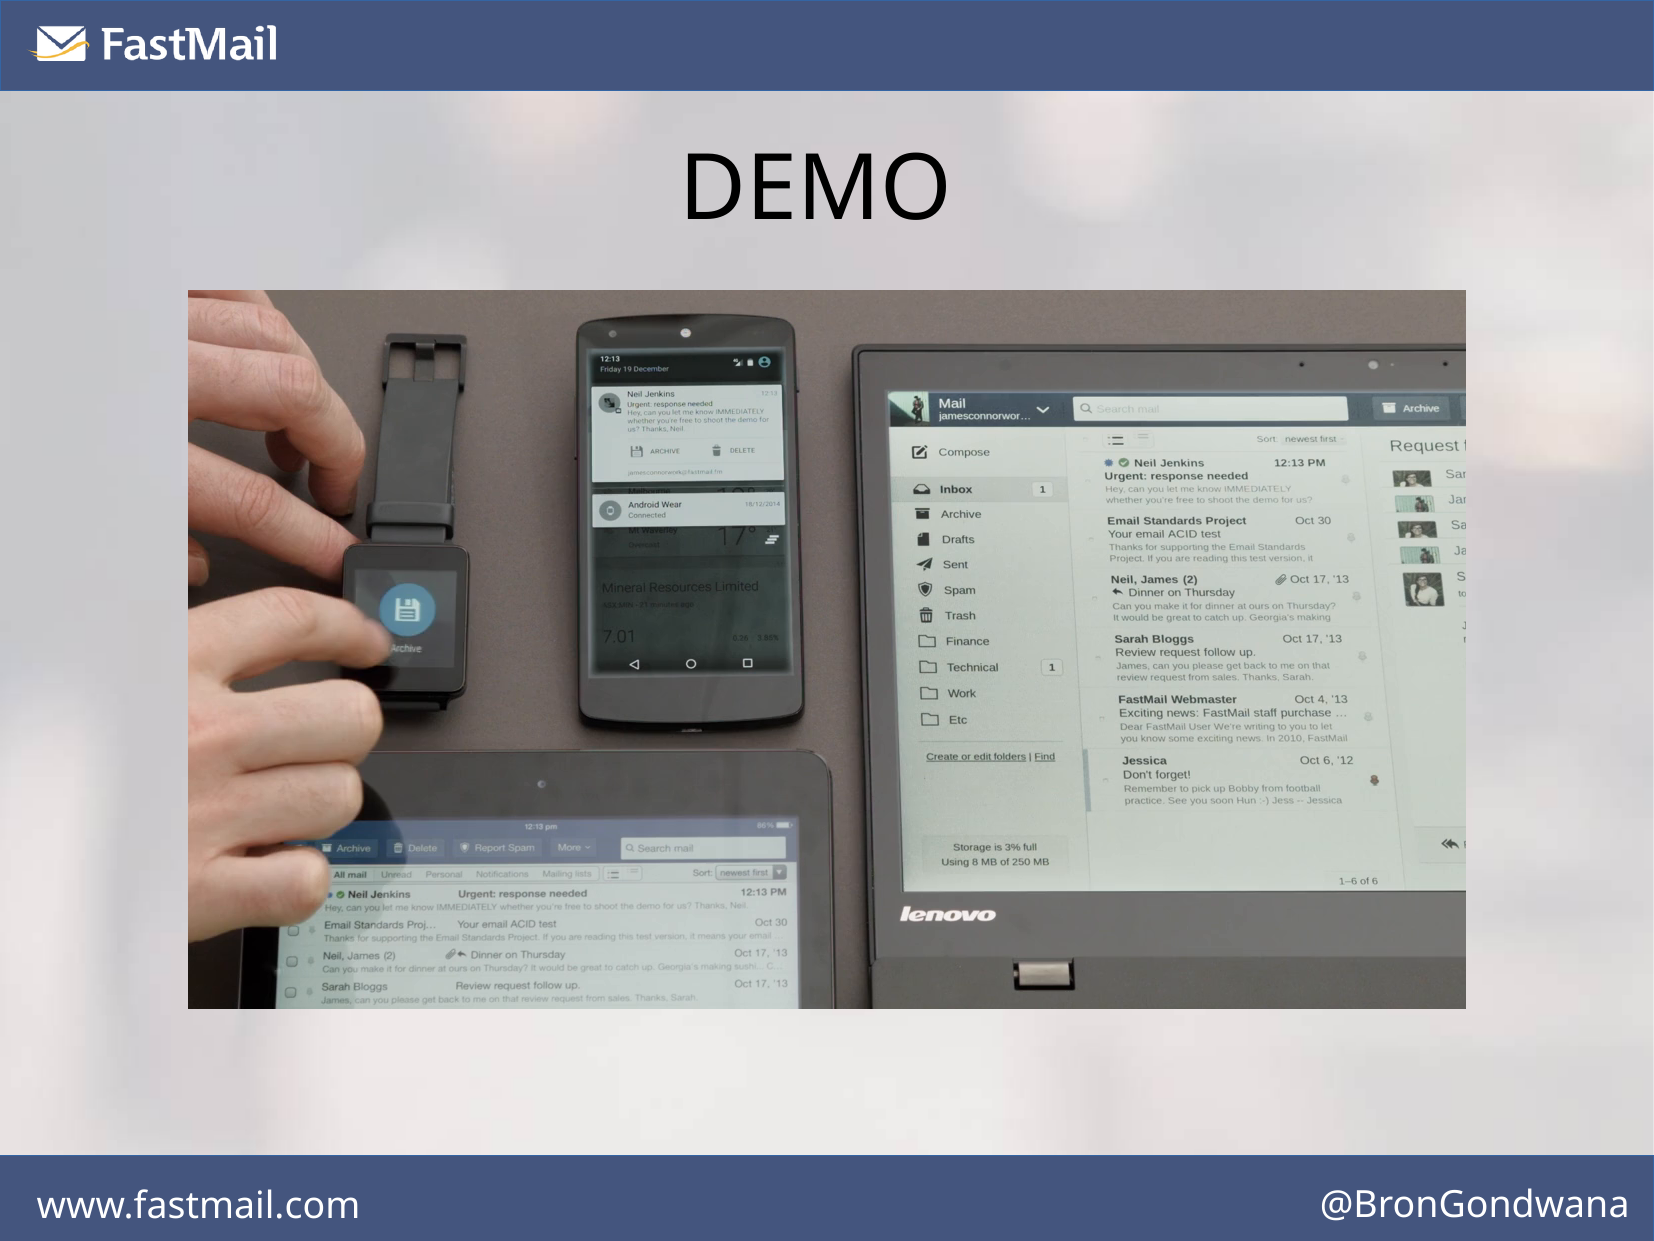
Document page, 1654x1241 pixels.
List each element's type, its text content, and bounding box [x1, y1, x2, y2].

picture [0, 91, 1654, 1155]
text_box [187, 290, 1466, 1010]
picture [26, 8, 302, 78]
title DEMO [71, 101, 1561, 267]
